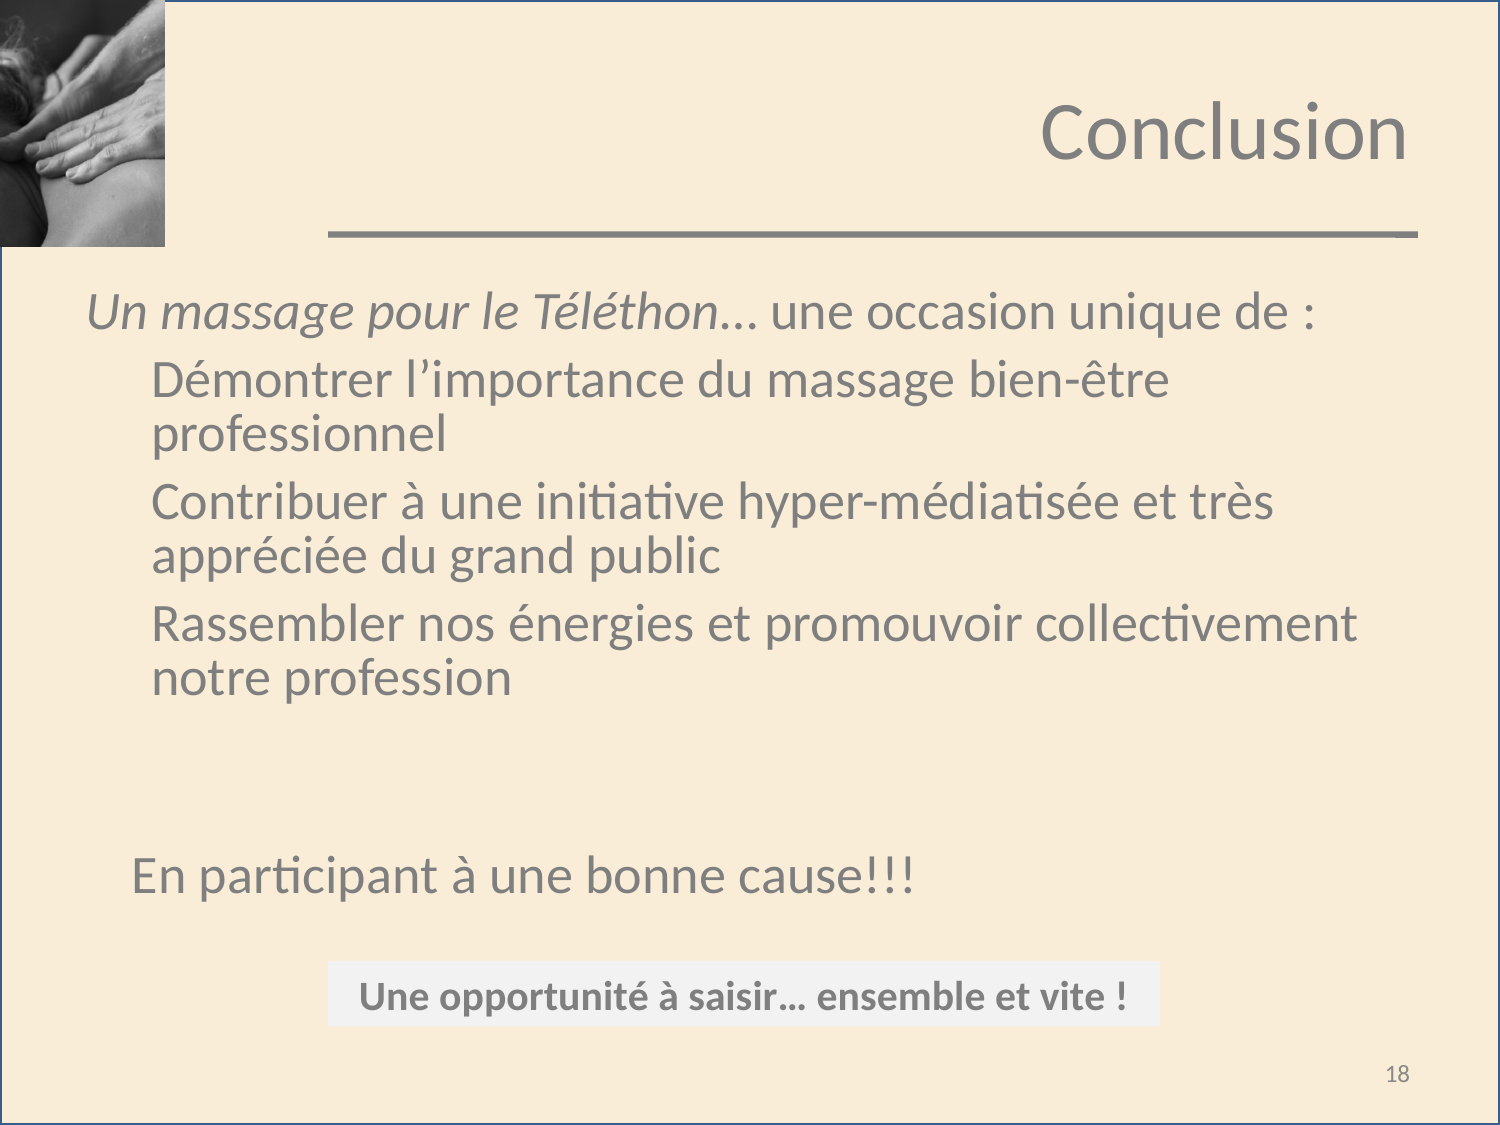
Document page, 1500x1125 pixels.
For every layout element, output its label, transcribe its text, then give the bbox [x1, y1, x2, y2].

text_box Une opportunité à saisir… ensemble et vite ! [328, 960, 1161, 1027]
text_box <numéro> [1074, 1042, 1426, 1103]
list Un massage pour le Téléthon… une occasion unique de : Démontrer l’importance du massage bien-être professionnel Contribuer à une initiative hyper-médiatisée et très appréciée du grand public Rassembler nos énergies et promouvoir collectivement notre profession [70, 281, 1421, 918]
title Conclusion [257, 45, 1426, 233]
text_box En participant à une bonne cause!!! [117, 831, 1383, 913]
picture [0, 0, 165, 247]
